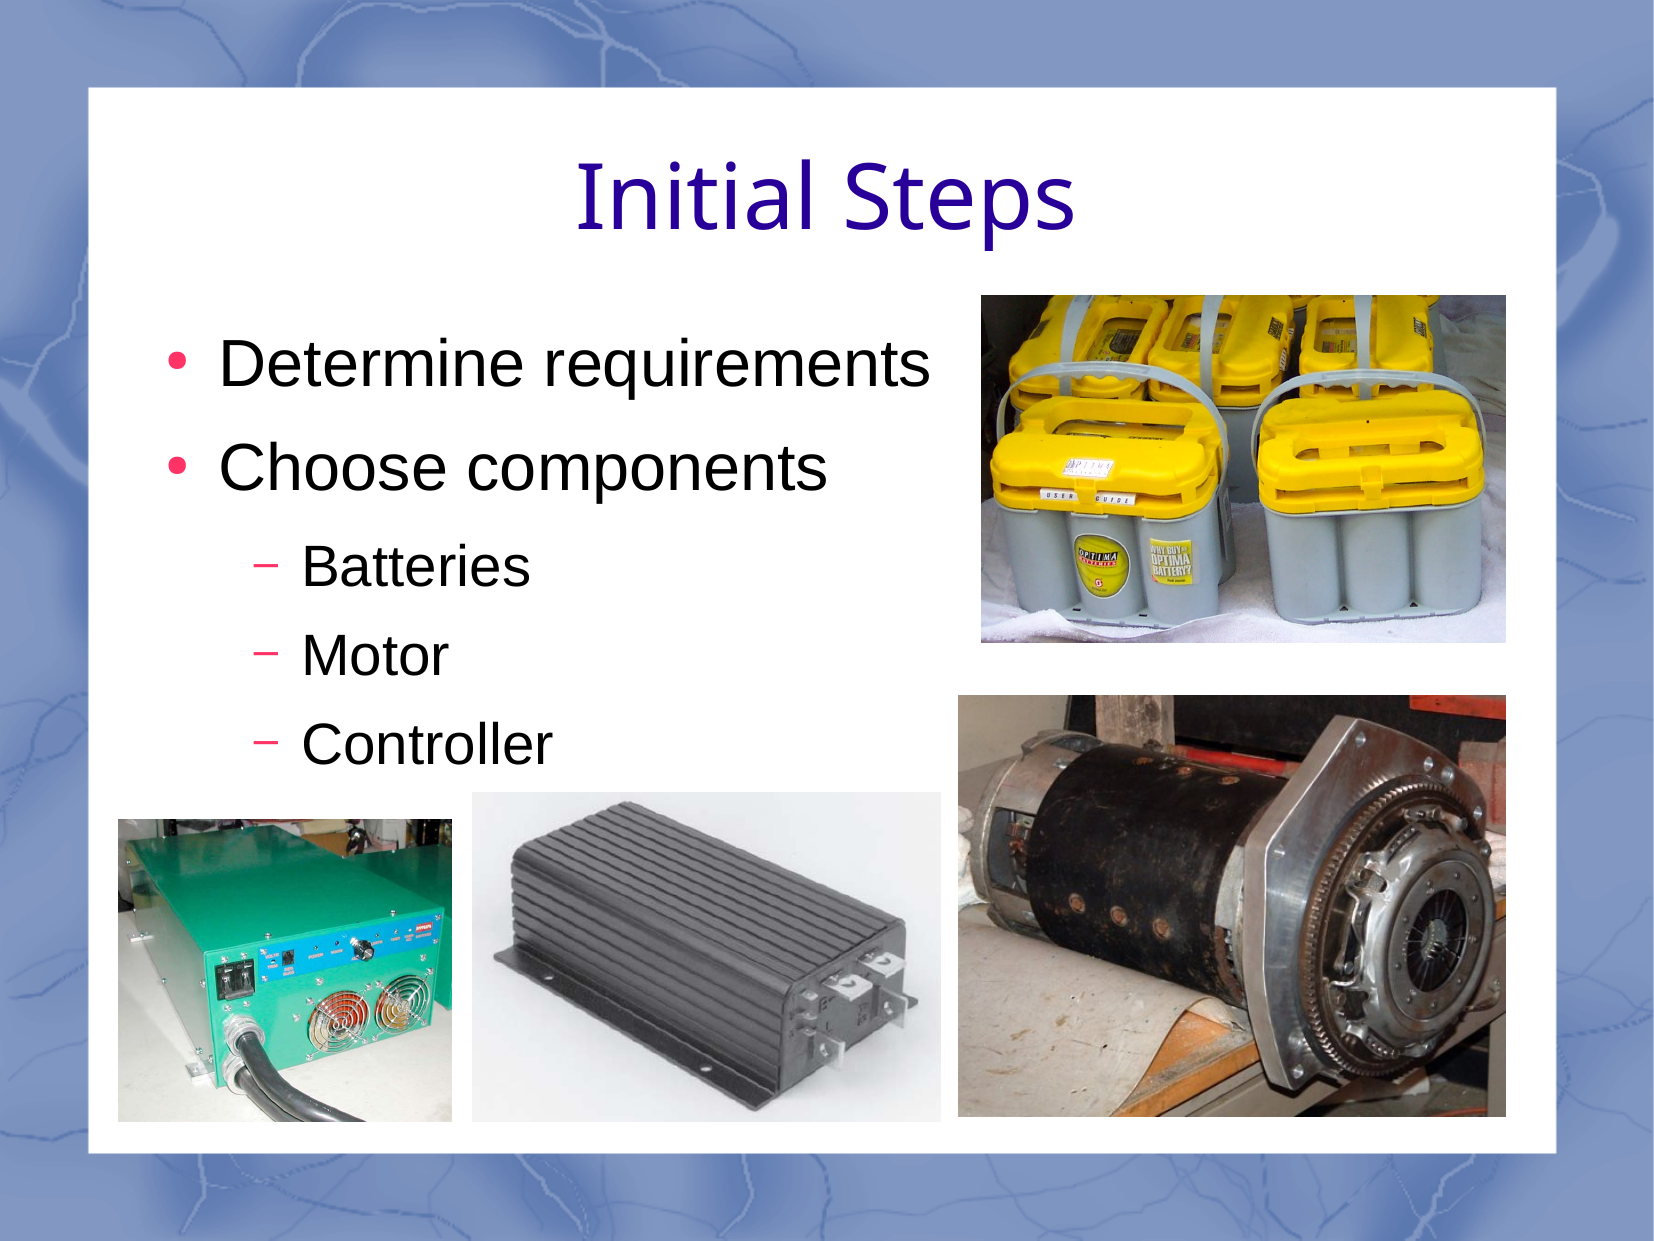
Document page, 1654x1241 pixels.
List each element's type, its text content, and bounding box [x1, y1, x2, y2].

picture [0, 0, 1654, 1241]
list Determine requirements Choose components Batteries Motor Controller [147, 325, 1506, 1217]
title Initial Steps [118, 98, 1536, 291]
